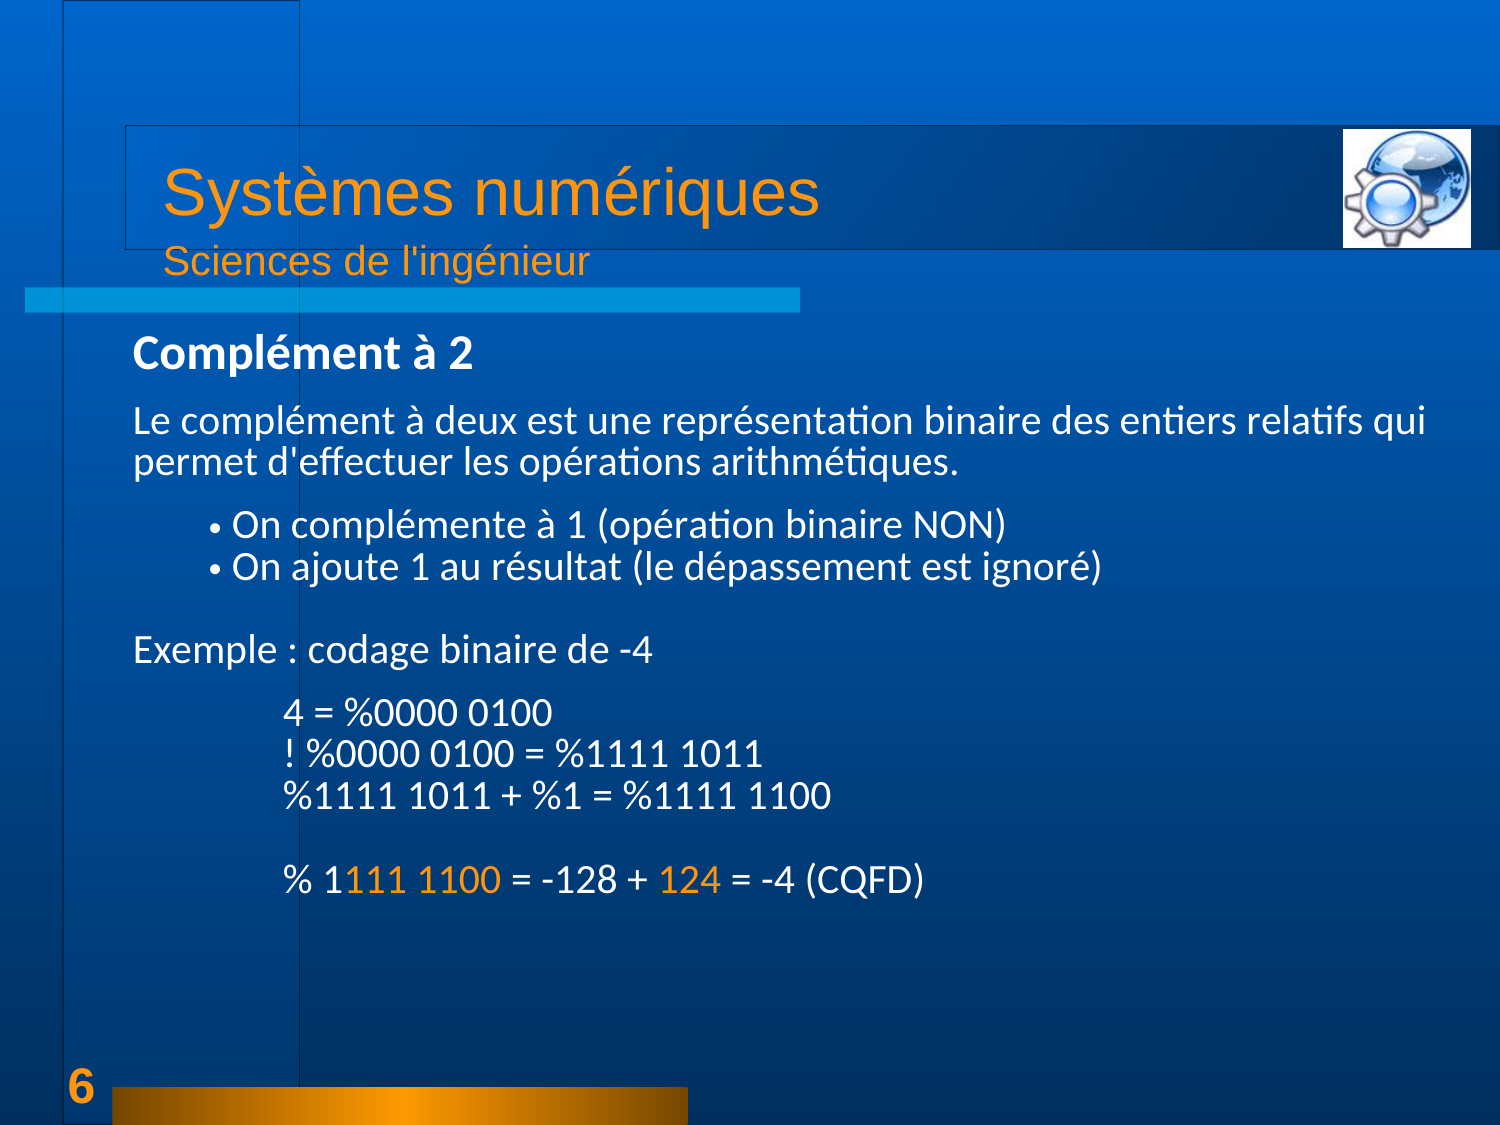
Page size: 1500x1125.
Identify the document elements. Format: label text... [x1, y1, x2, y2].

text_box Complément à 2 Le complément à deux est une représentation binaire des entiers relatifs qui permet d'effectuer les opérations arithmétiques. On complémente à 1 (opération binaire NON) On ajoute 1 au résultat (le dépassement est ignoré) Exemple : codage binaire de -4 4 = %0000 0100 ! %0000 0100 = %1111 1011 %1111 1011 + %1 = %1111 1100 % 1111 1100 = -128 + 124 = -4 (CQFD) [118, 324, 1477, 1038]
picture [1343, 129, 1471, 248]
